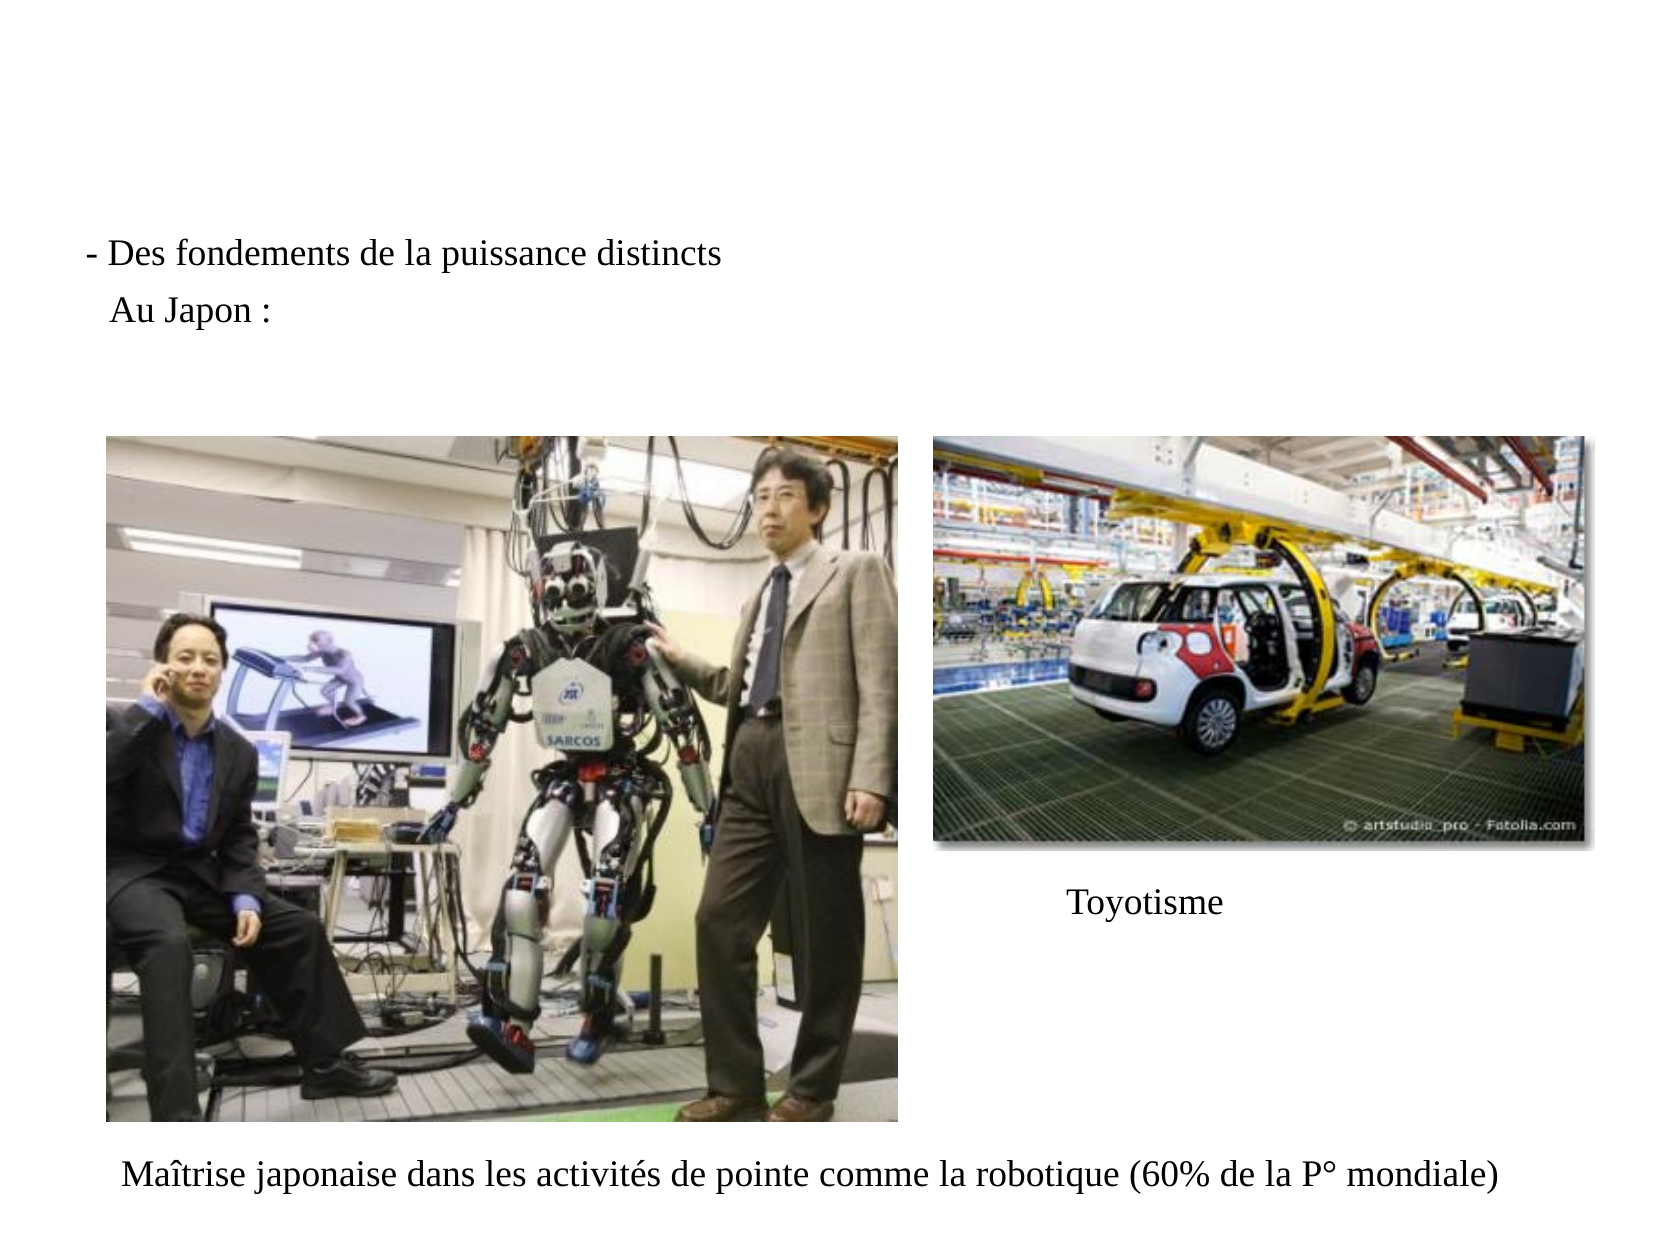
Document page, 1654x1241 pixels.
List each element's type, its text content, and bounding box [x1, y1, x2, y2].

picture [106, 436, 898, 1122]
text_box - Des fondements de la puissance distincts [70, 224, 738, 282]
picture [933, 436, 1595, 851]
text_box Maîtrise japonaise dans les activités de pointe comme la robotique (60% de la P° mondiale) [106, 1145, 1516, 1204]
text_box Au Japon : [94, 281, 297, 340]
text_box Toyotisme [1051, 874, 1240, 932]
